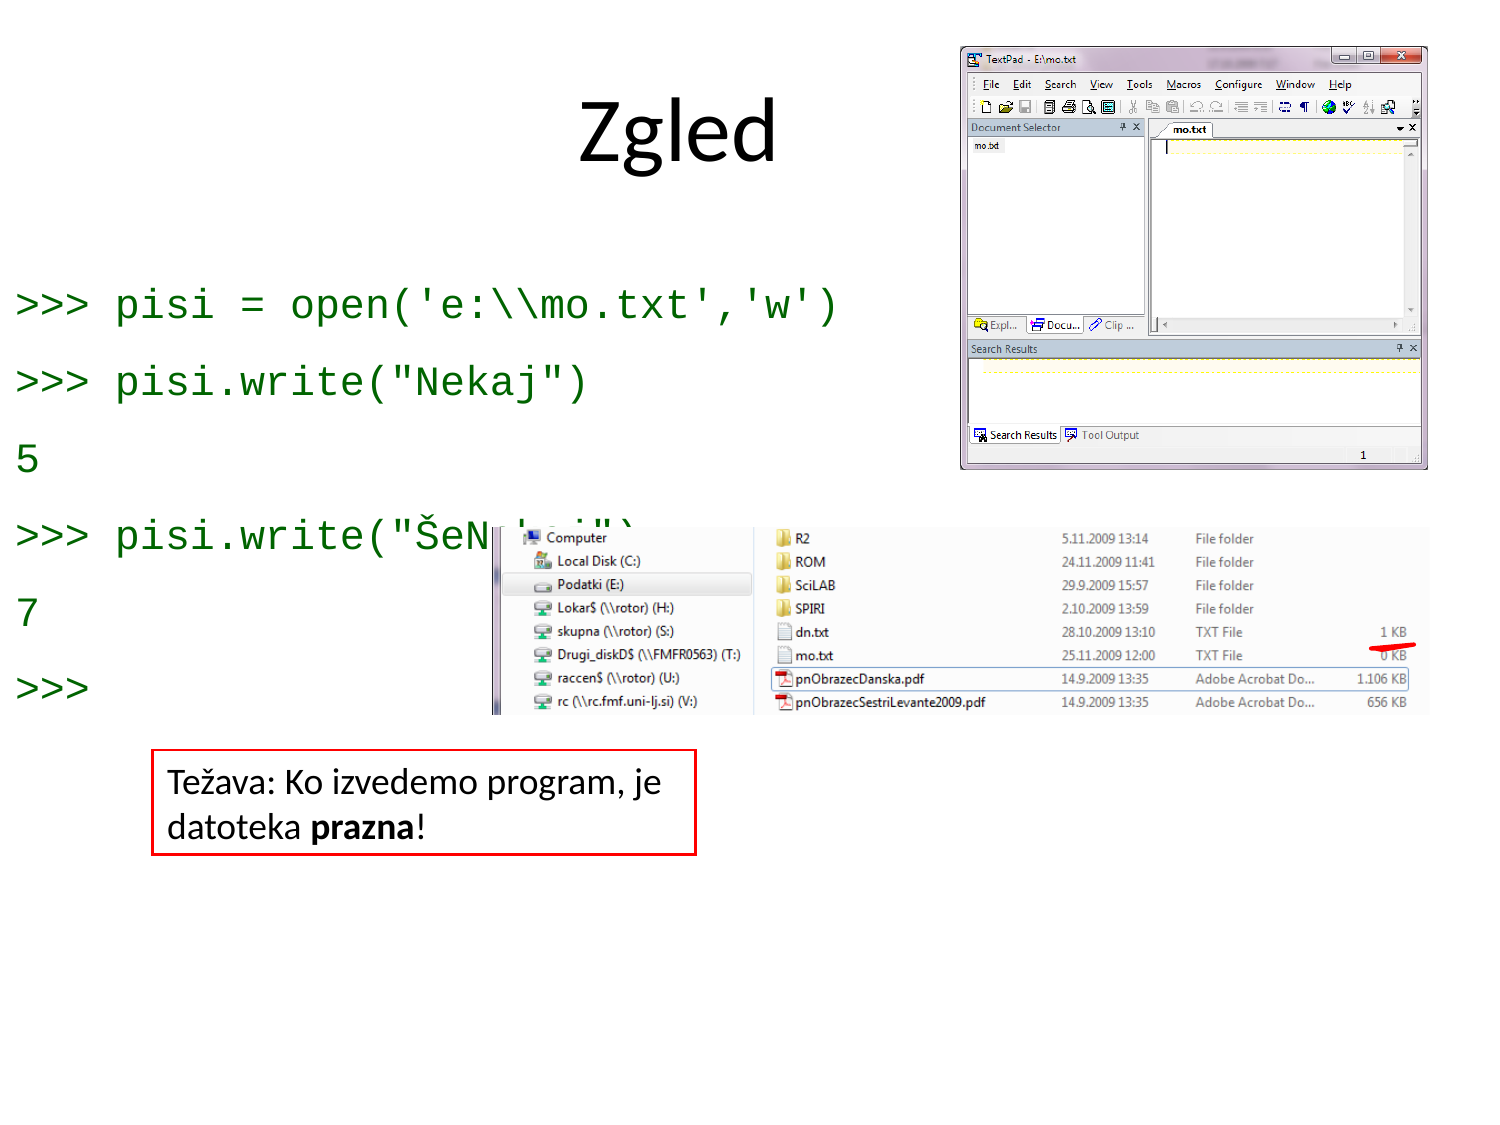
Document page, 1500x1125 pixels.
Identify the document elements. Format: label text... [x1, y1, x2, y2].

picture [960, 46, 1428, 470]
text_box Težava: Ko izvedemo program, je datoteka prazna! [152, 749, 696, 855]
title Zgled [0, 45, 1360, 200]
list >>> pisi = open('e:\\mo.txt','w') >>> pisi.write("Nekaj") 5 >>> pisi.write("ŠeNekaj") 7 >>> [0, 200, 1350, 1006]
picture [492, 527, 1430, 715]
